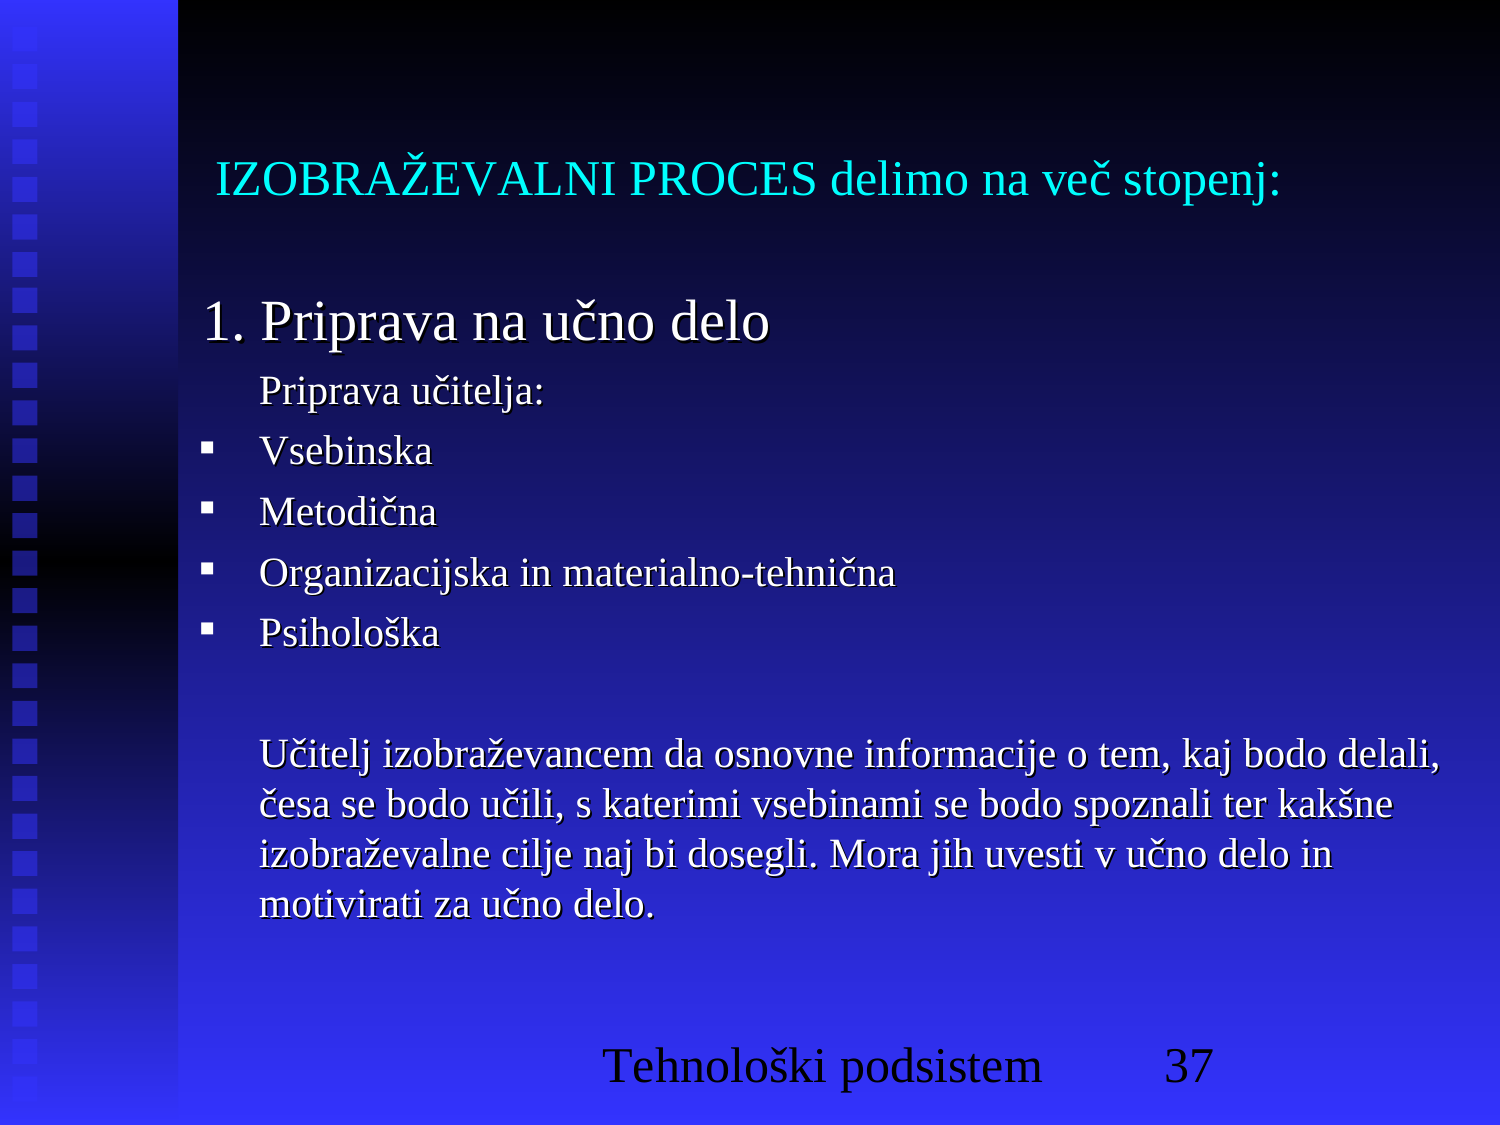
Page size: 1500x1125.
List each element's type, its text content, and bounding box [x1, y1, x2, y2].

list 1. Priprava na učno delo Priprava učitelja: Vsebinska Metodična Organizacijska in materialno-tehnična Psihološka Učitelj izobraževancem da osnovne informacije o tem, kaj bodo delali, česa se bodo učili, s katerimi vsebinami se bodo spoznali ter kakšne izobraževalne cilje naj bi dosegli. Mora jih uvesti v učno delo in motivirati za učno delo. [187, 275, 1500, 951]
title IZOBRAŽEVALNI PROCES delimo na več stopenj: [200, 137, 1465, 213]
